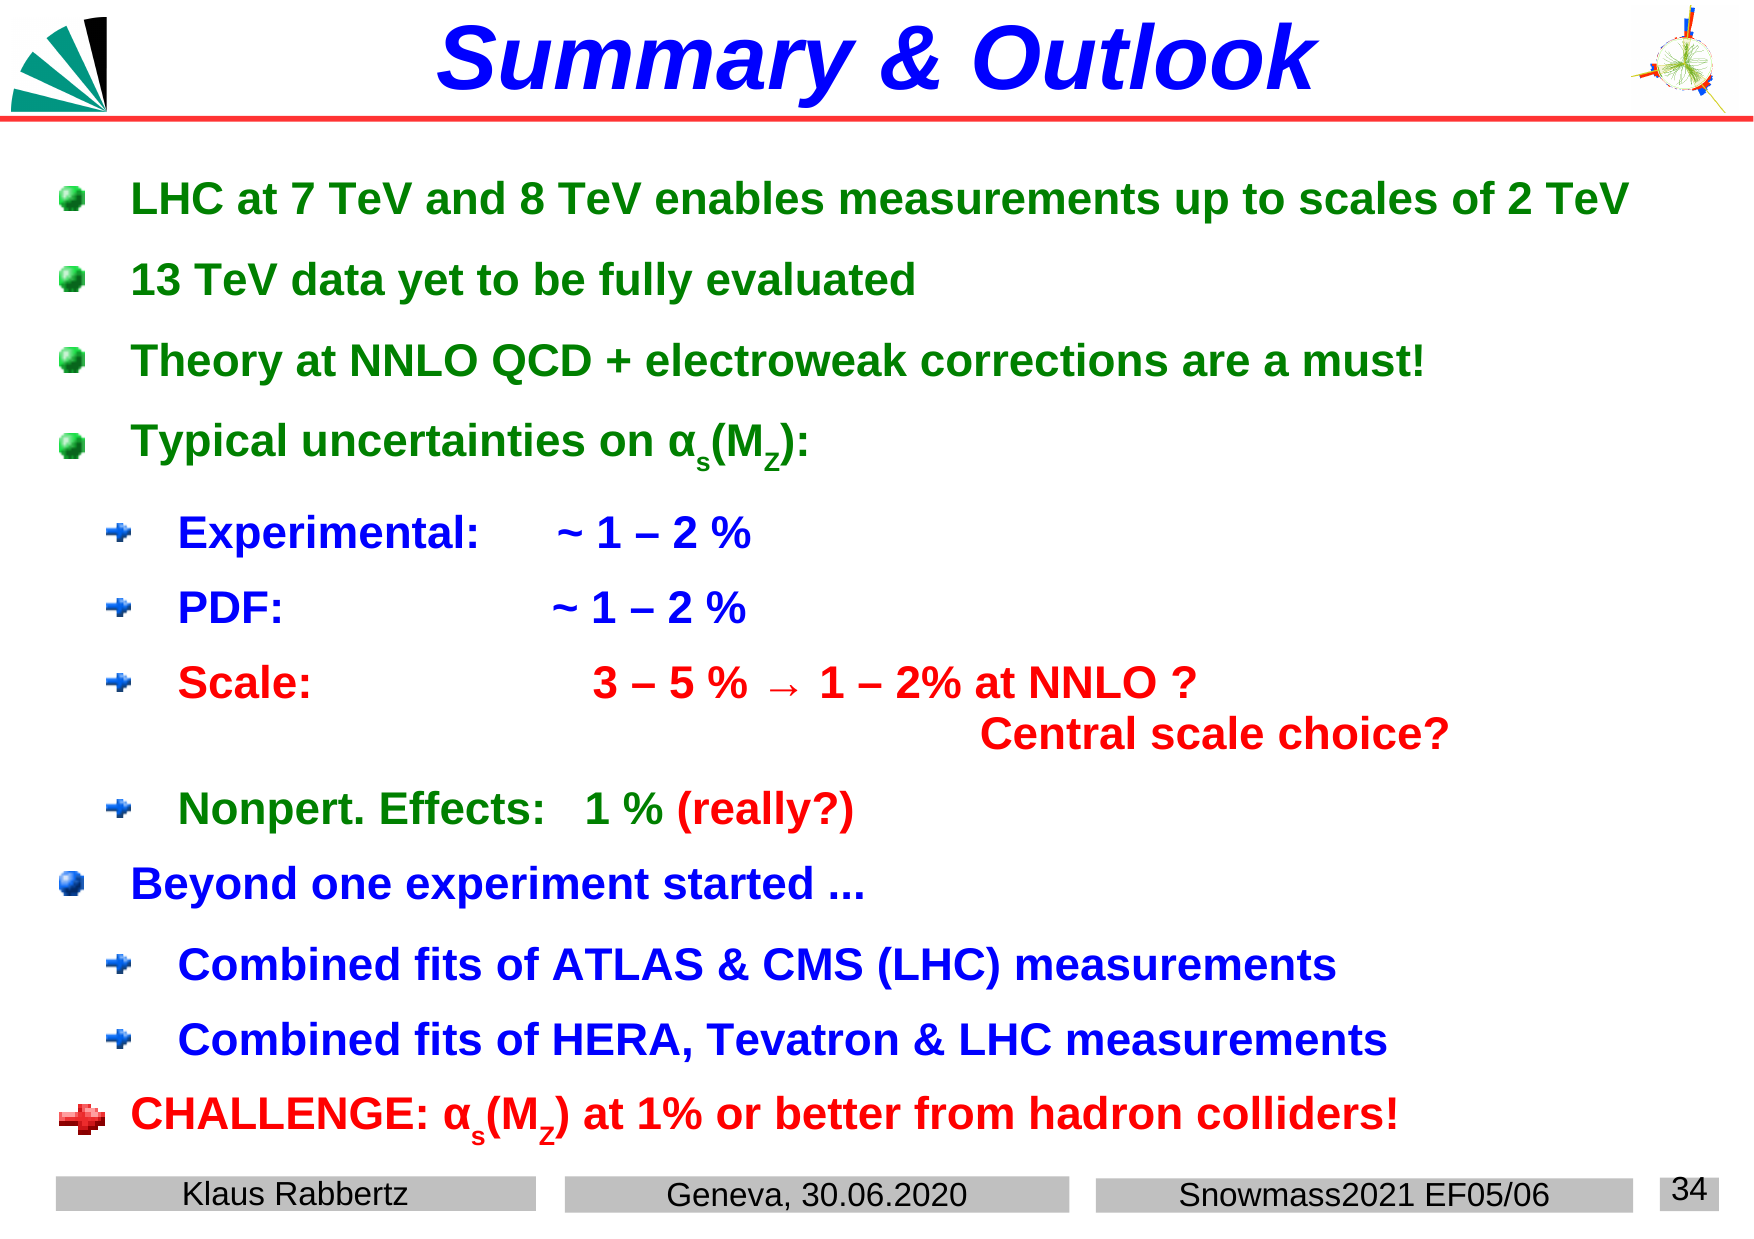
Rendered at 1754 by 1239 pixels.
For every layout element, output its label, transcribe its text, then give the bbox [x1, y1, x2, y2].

title Summary & Outlook [124, 0, 1630, 116]
picture [11, 17, 107, 113]
list LHC at 7 TeV and 8 TeV enables measurements up to scales of 2 TeV 13 TeV data yet to be fully evaluated Theory at NNLO QCD + electroweak corrections are a must! Typical uncertainties on αs(MZ): Experimental: ~ 1 – 2 % PDF: ~ 1 – 2 % Scale: 3 – 5 % → 1 – 2% at NNLO ? Central scale choice? Nonpert. Effects: 1 % (really?) Beyond one experiment started ... Combined fits of ATLAS & CMS (LHC) measurements Combined fits of HERA, Tevatron & LHC measurements CHALLENGE: αs(MZ) at 1% or better from hadron colliders! [47, 172, 1731, 1151]
picture [1631, 5, 1739, 113]
